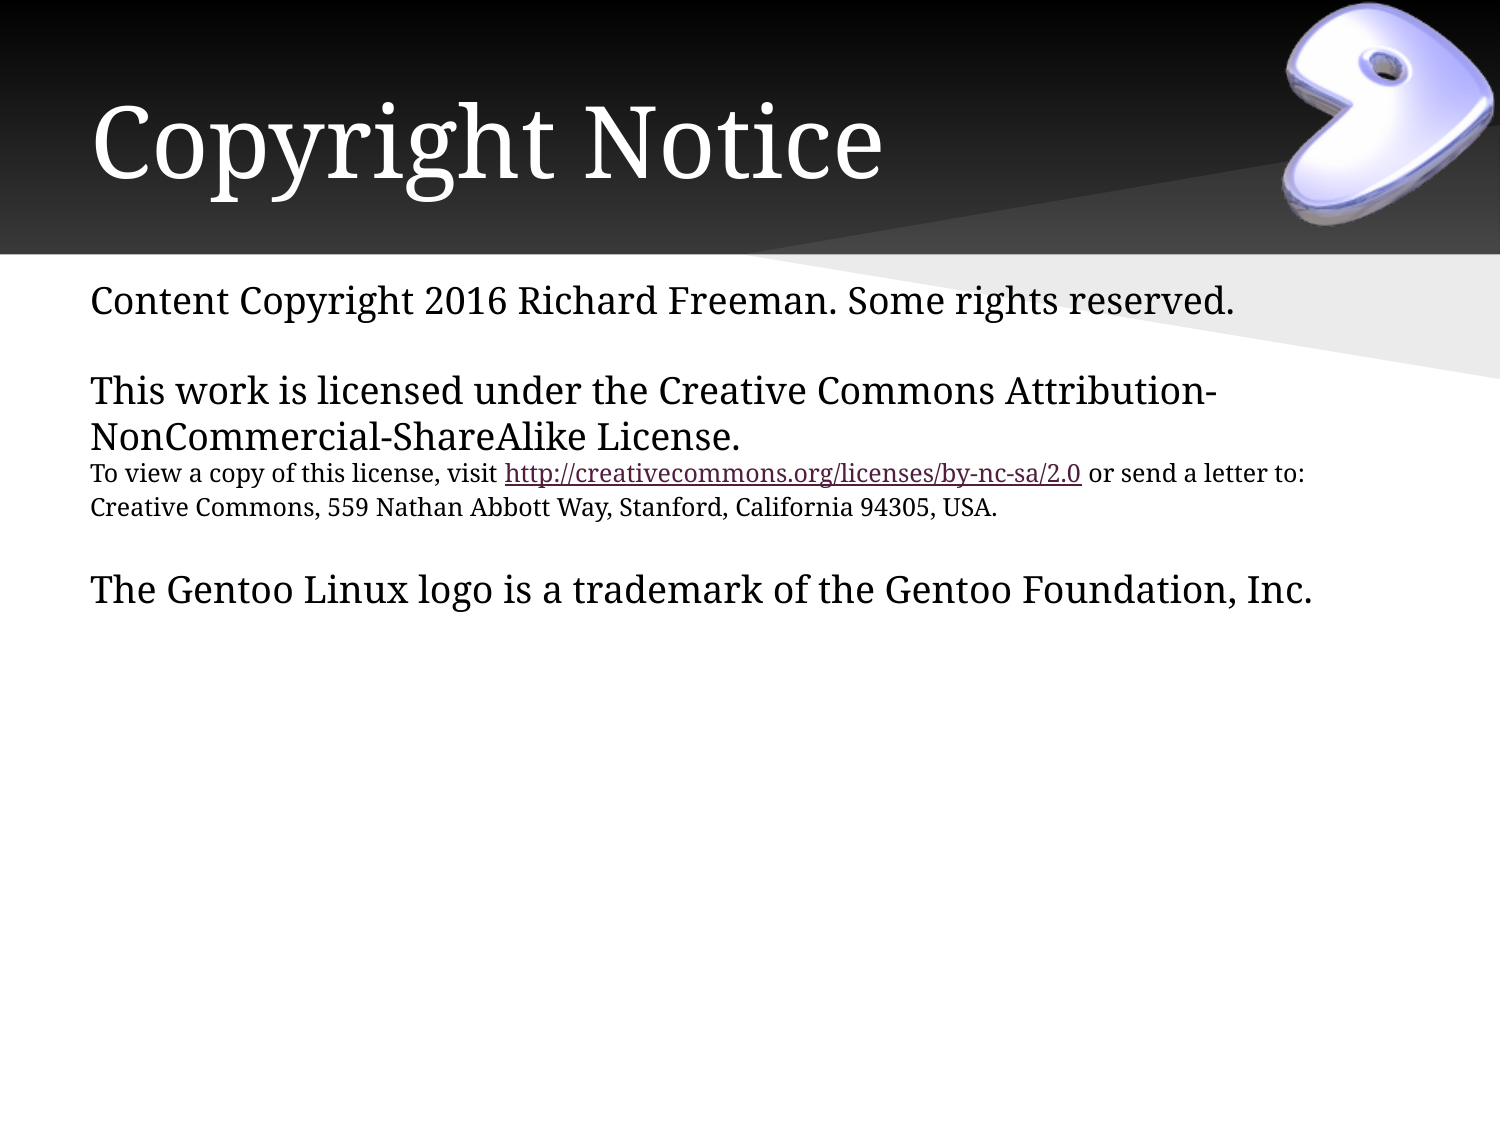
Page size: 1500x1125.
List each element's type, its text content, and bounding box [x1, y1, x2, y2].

title Copyright Notice [75, 45, 1425, 233]
list Content Copyright 2016 Richard Freeman. Some rights reserved. This work is licensed under the Creative Commons Attribution-NonCommercial-ShareAlike License. To view a copy of this license, visit http://creativecommons.org/licenses/by-nc-sa/2.0 or send a letter to: Creative Commons, 559 Nathan Abbott Way, Stanford, California 94305, USA. The Gentoo Linux logo is a trademark of the Gentoo Foundation, Inc. [75, 262, 1425, 1078]
picture [1271, 0, 1500, 233]
